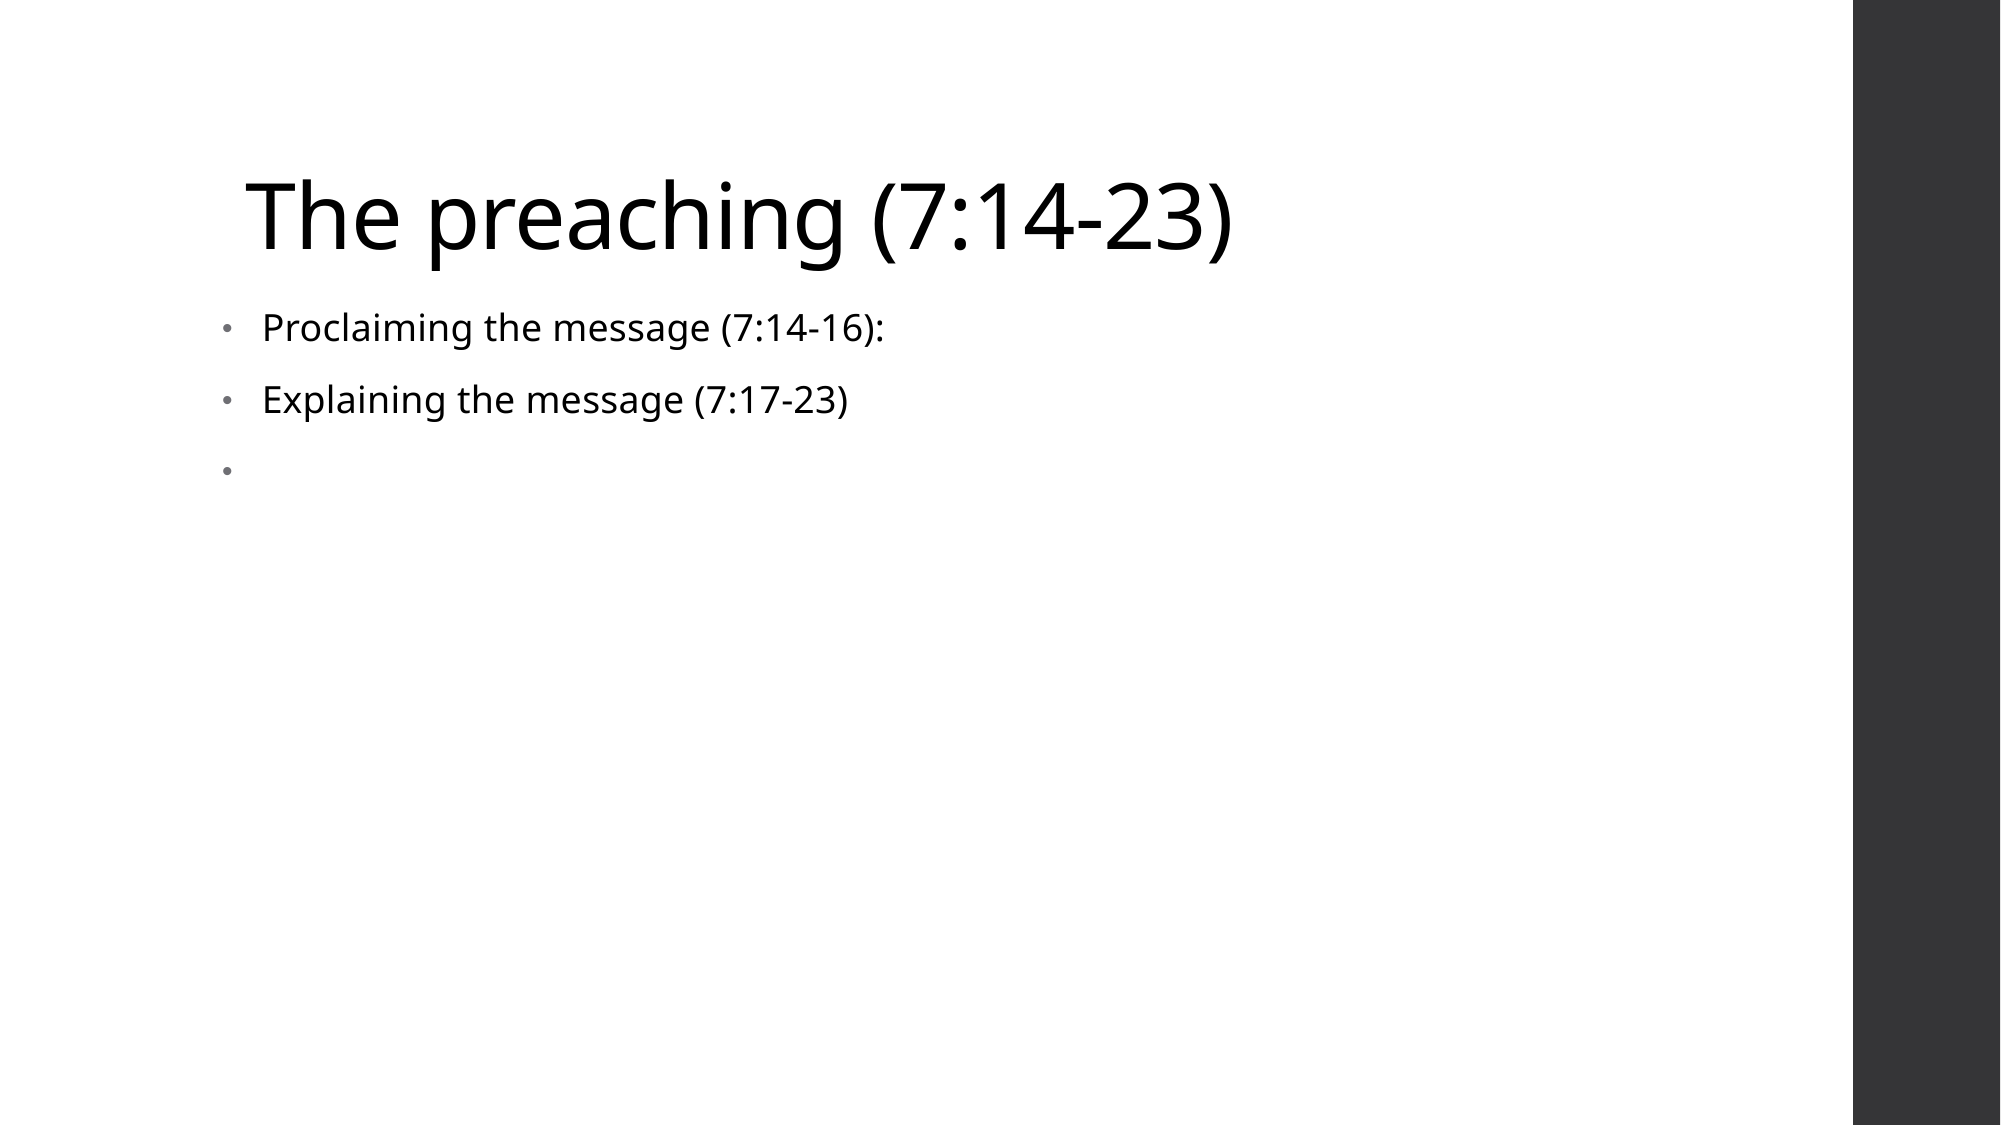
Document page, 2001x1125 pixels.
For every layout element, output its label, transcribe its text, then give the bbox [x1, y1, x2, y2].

title The preaching (7:14-23) [206, 60, 1797, 278]
list Proclaiming the message (7:14-16): Explaining the message (7:17-23) [206, 299, 1617, 1014]
